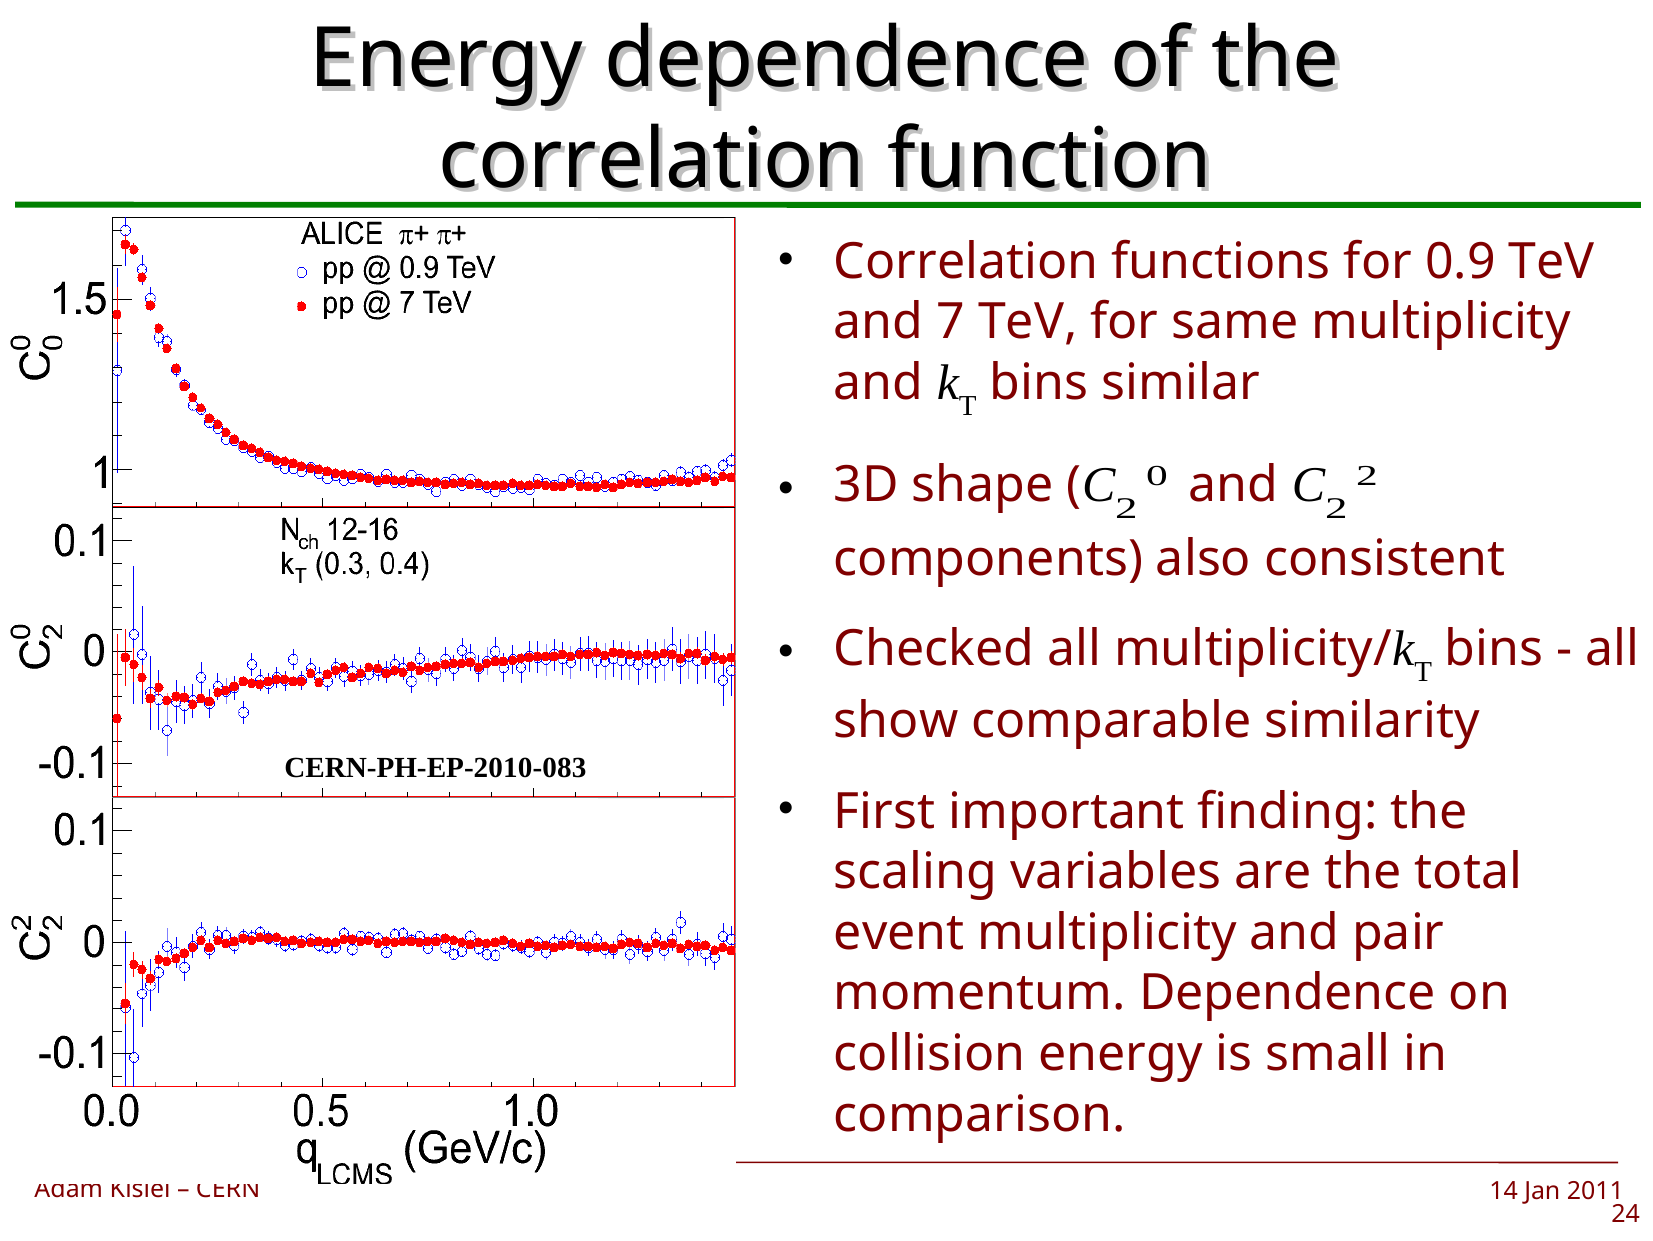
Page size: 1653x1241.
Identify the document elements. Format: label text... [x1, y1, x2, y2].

picture [2, 217, 736, 1184]
title Energy dependence of the correlation function [119, 2, 1531, 205]
text_box CERN-PH-EP-2010-083 [269, 743, 704, 792]
list Correlation functions for 0.9 TeV and 7 TeV, for same multiplicity and kT bins similar 3D shape (C20 and C22 components) also consistent Checked all multiplicity/kT bins - all show comparable similarity First important finding: the scaling variables are the total event multiplicity and pair momentum. Dependence on collision energy is small in comparison. [777, 227, 1641, 1164]
